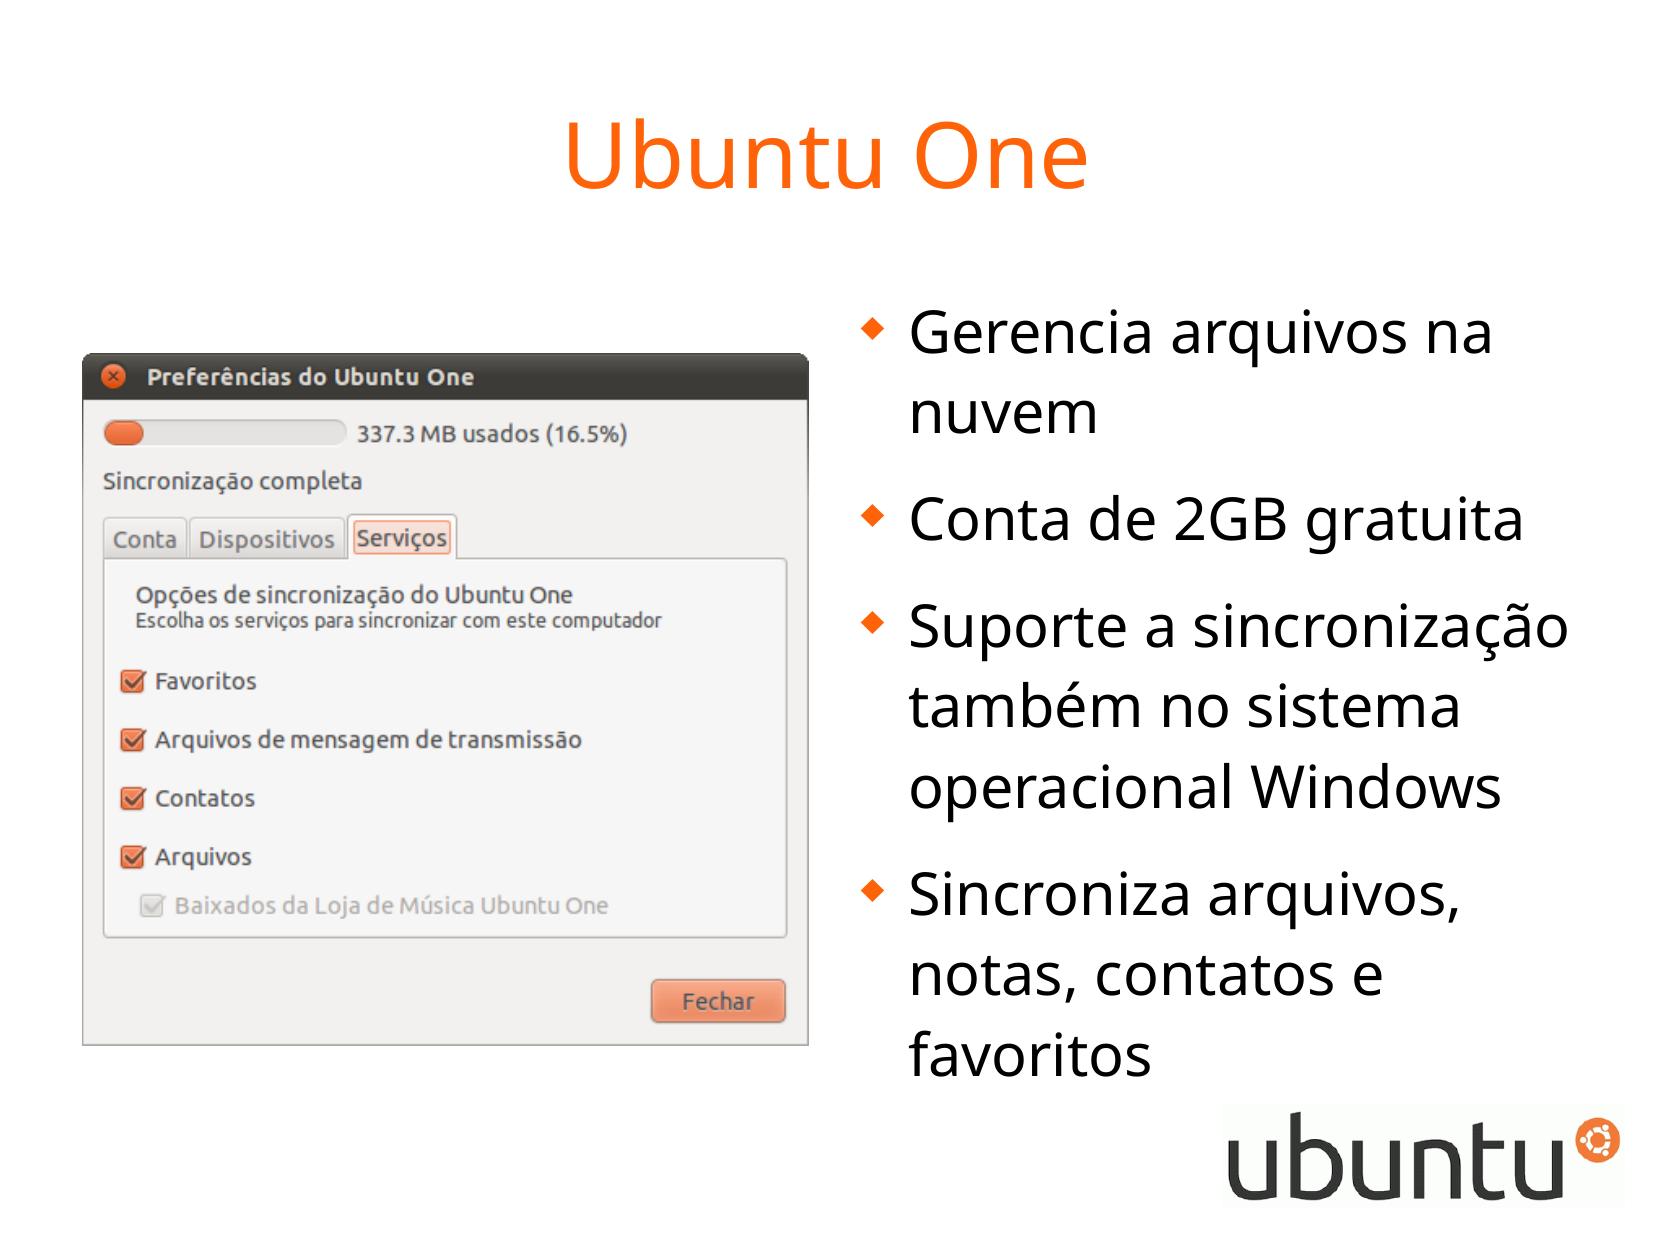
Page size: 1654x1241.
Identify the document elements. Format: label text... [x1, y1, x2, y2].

picture [82, 353, 809, 1046]
title Ubuntu One [82, 49, 1571, 257]
list Gerencia arquivos na nuvem Conta de 2GB gratuita Suporte a sincronização também no sistema operacional Windows Sincroniza arquivos, notas, contatos e favoritos [845, 290, 1572, 1182]
picture [1222, 1104, 1625, 1208]
